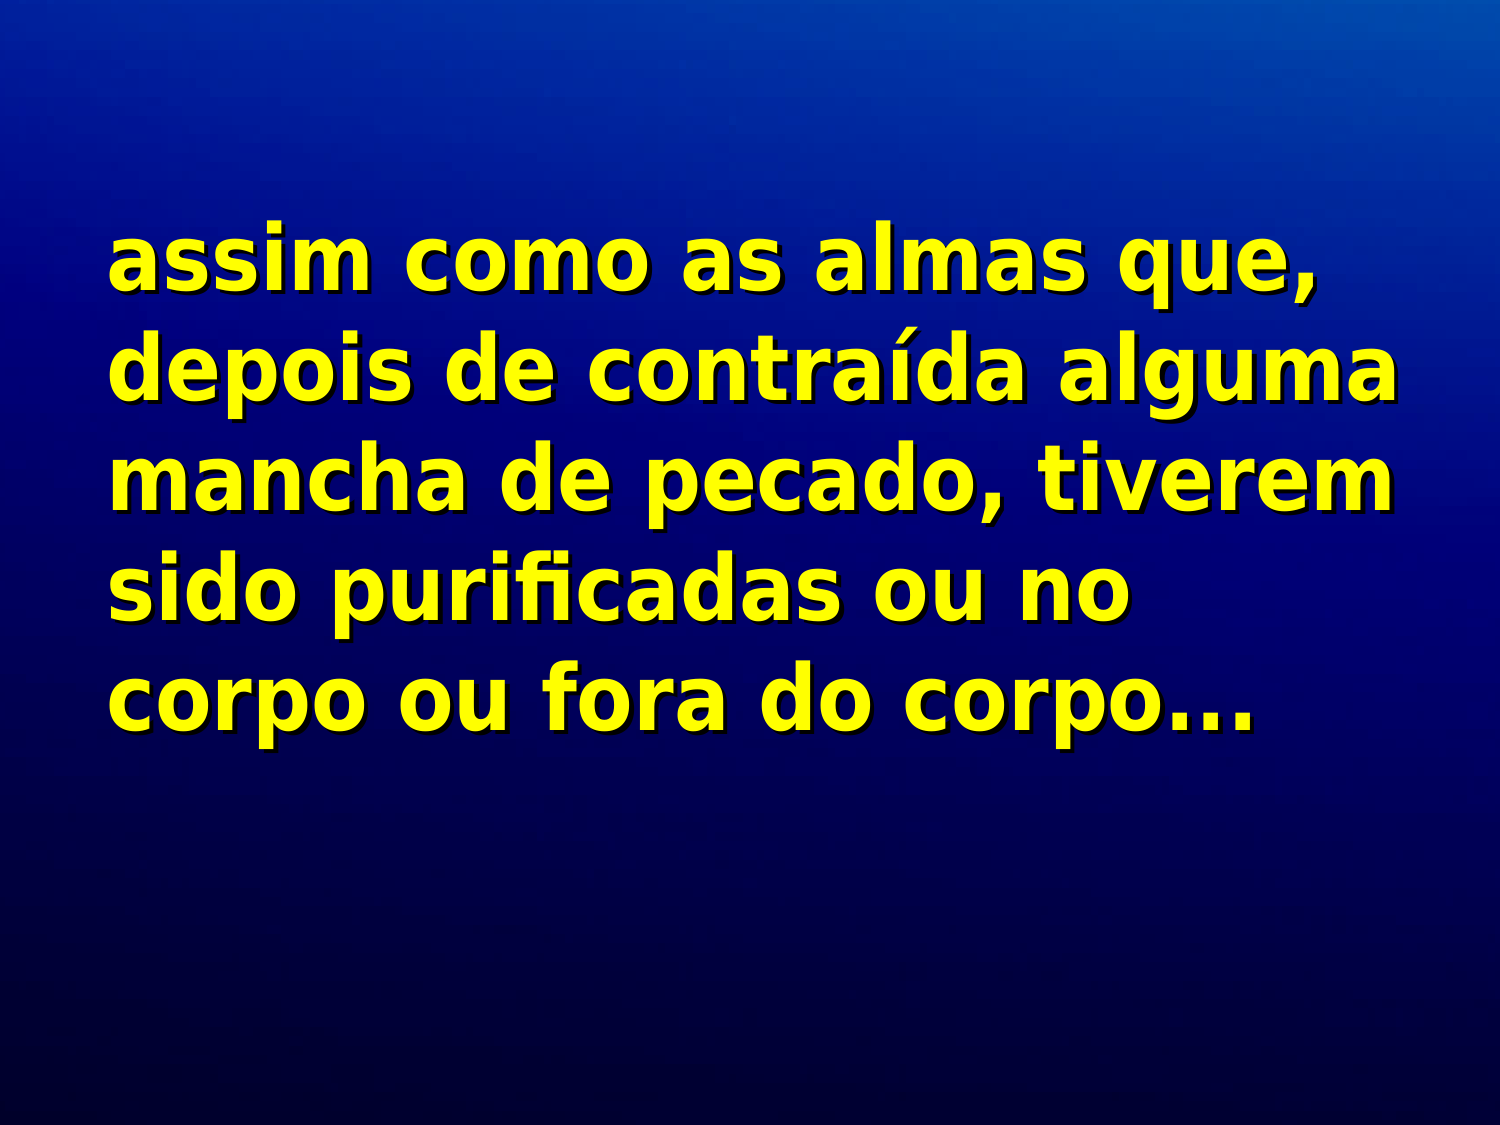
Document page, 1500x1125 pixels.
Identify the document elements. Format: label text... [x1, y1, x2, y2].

text_box assim como as almas que, depois de contraída alguma mancha de pecado, tiverem sido purificadas ou no corpo ou fora do corpo... [92, 82, 1418, 1040]
picture [0, 0, 1500, 1125]
